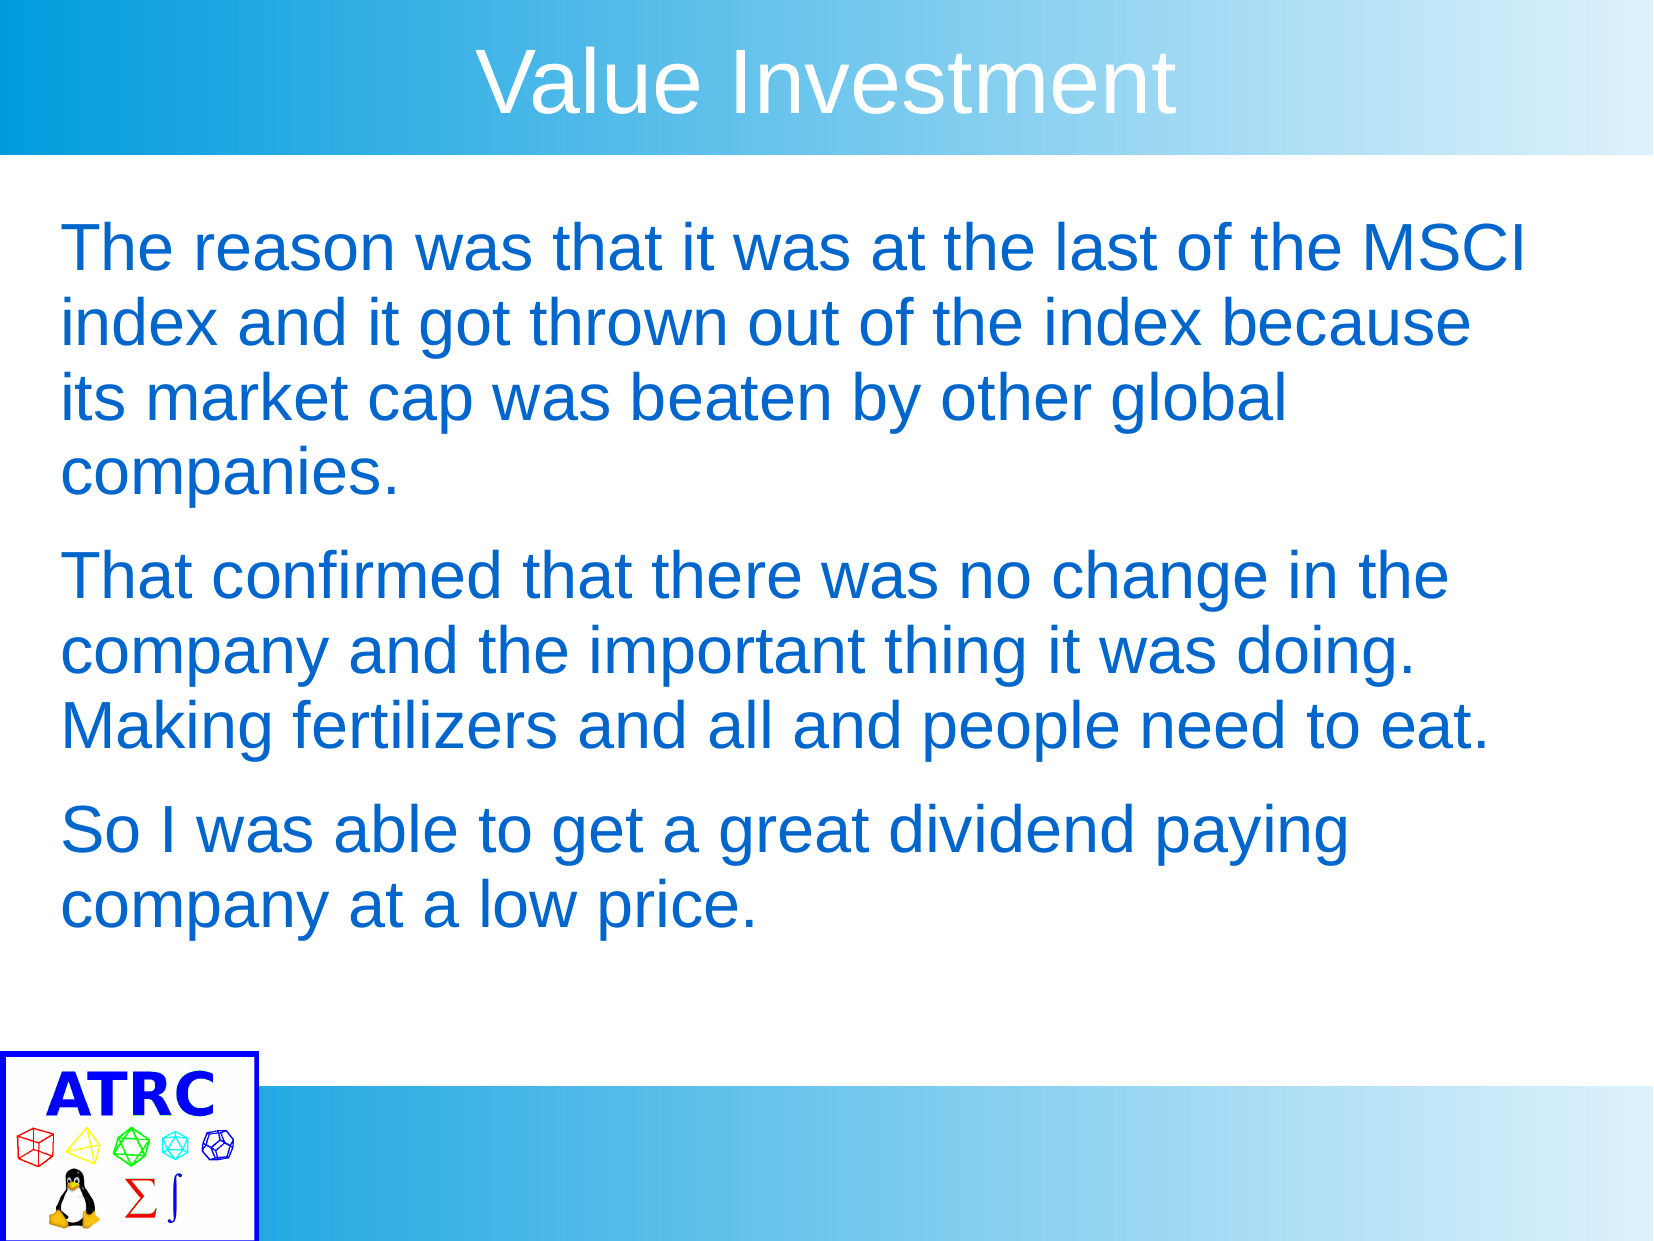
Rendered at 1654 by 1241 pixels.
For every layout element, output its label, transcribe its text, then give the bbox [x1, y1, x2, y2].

list The reason was that it was at the last of the MSCI index and it got thrown out of the index because its market cap was beaten by other global companies. That confirmed that there was no change in the company and the important thing it was doing. Making fertilizers and all and people need to eat. So I was able to get a great dividend paying company at a low price. [60, 210, 1549, 930]
title Value Investment [82, 30, 1571, 135]
picture [0, 1051, 259, 1241]
